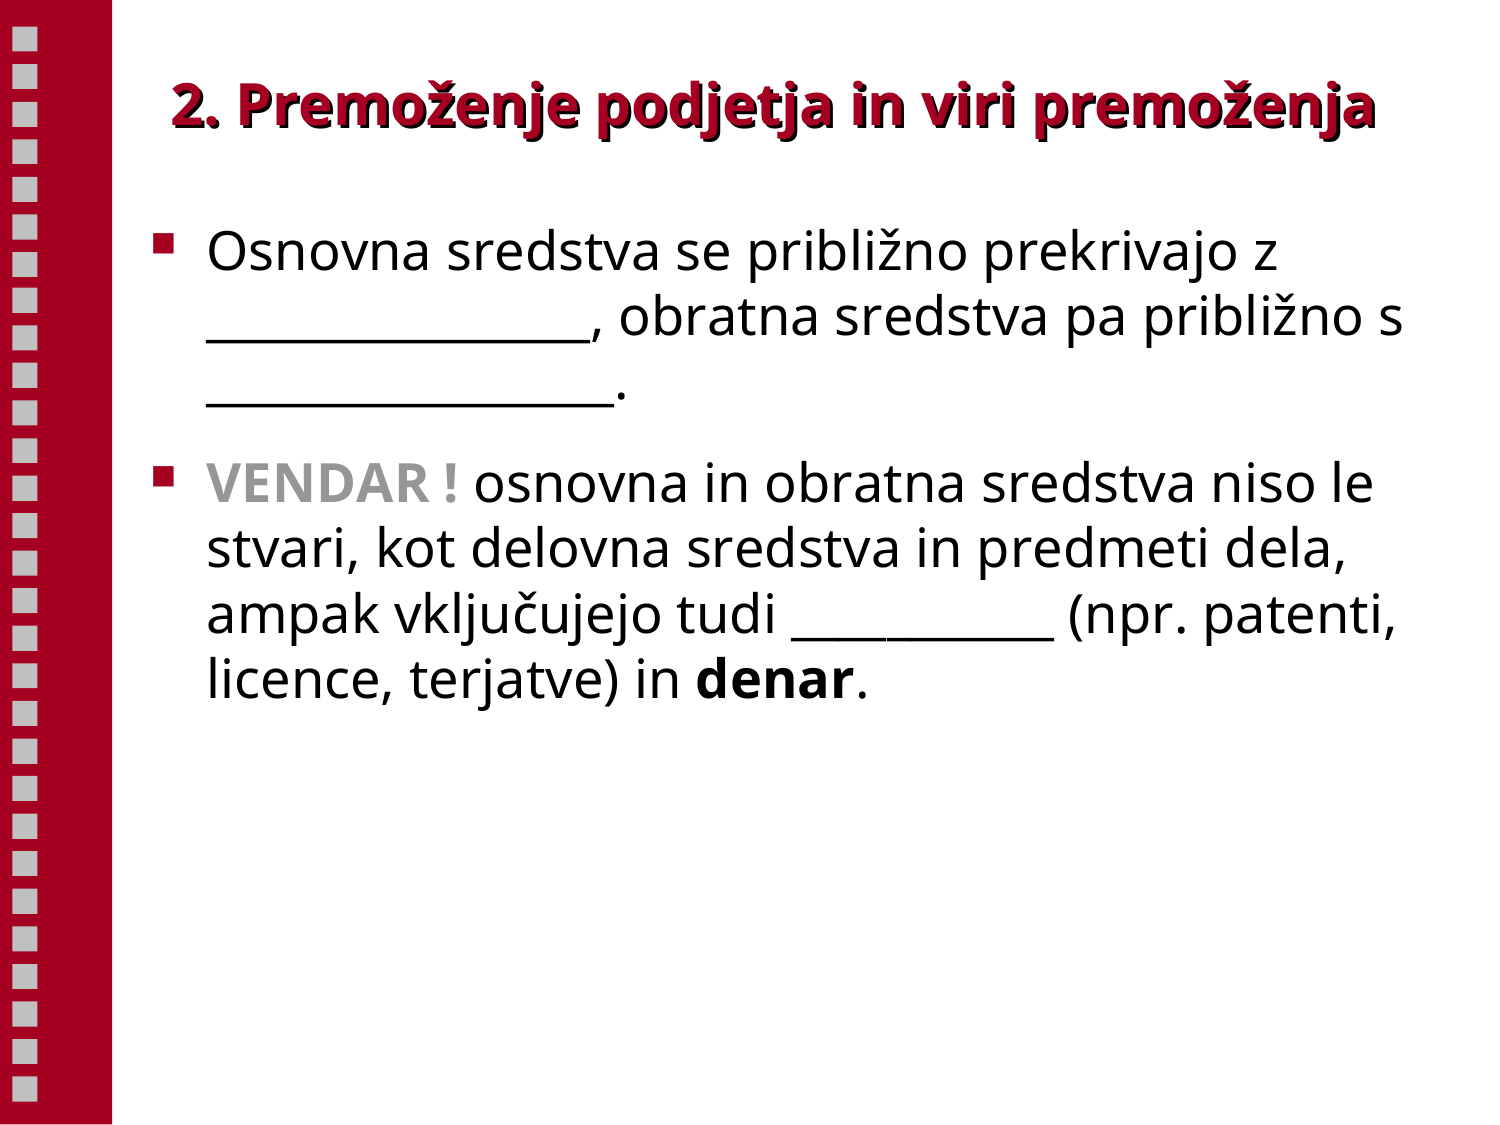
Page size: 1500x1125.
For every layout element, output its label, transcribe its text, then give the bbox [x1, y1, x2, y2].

title 2. Premoženje podjetja in viri premoženja [136, 30, 1412, 173]
list Osnovna sredstva se približno prekrivajo z ________________, obratna sredstva pa približno s _________________. VENDAR ! osnovna in obratna sredstva niso le stvari, kot delovna sredstva in predmeti dela, ampak vključujejo tudi ___________ (npr. patenti, licence, terjatve) in denar. [135, 207, 1467, 1059]
